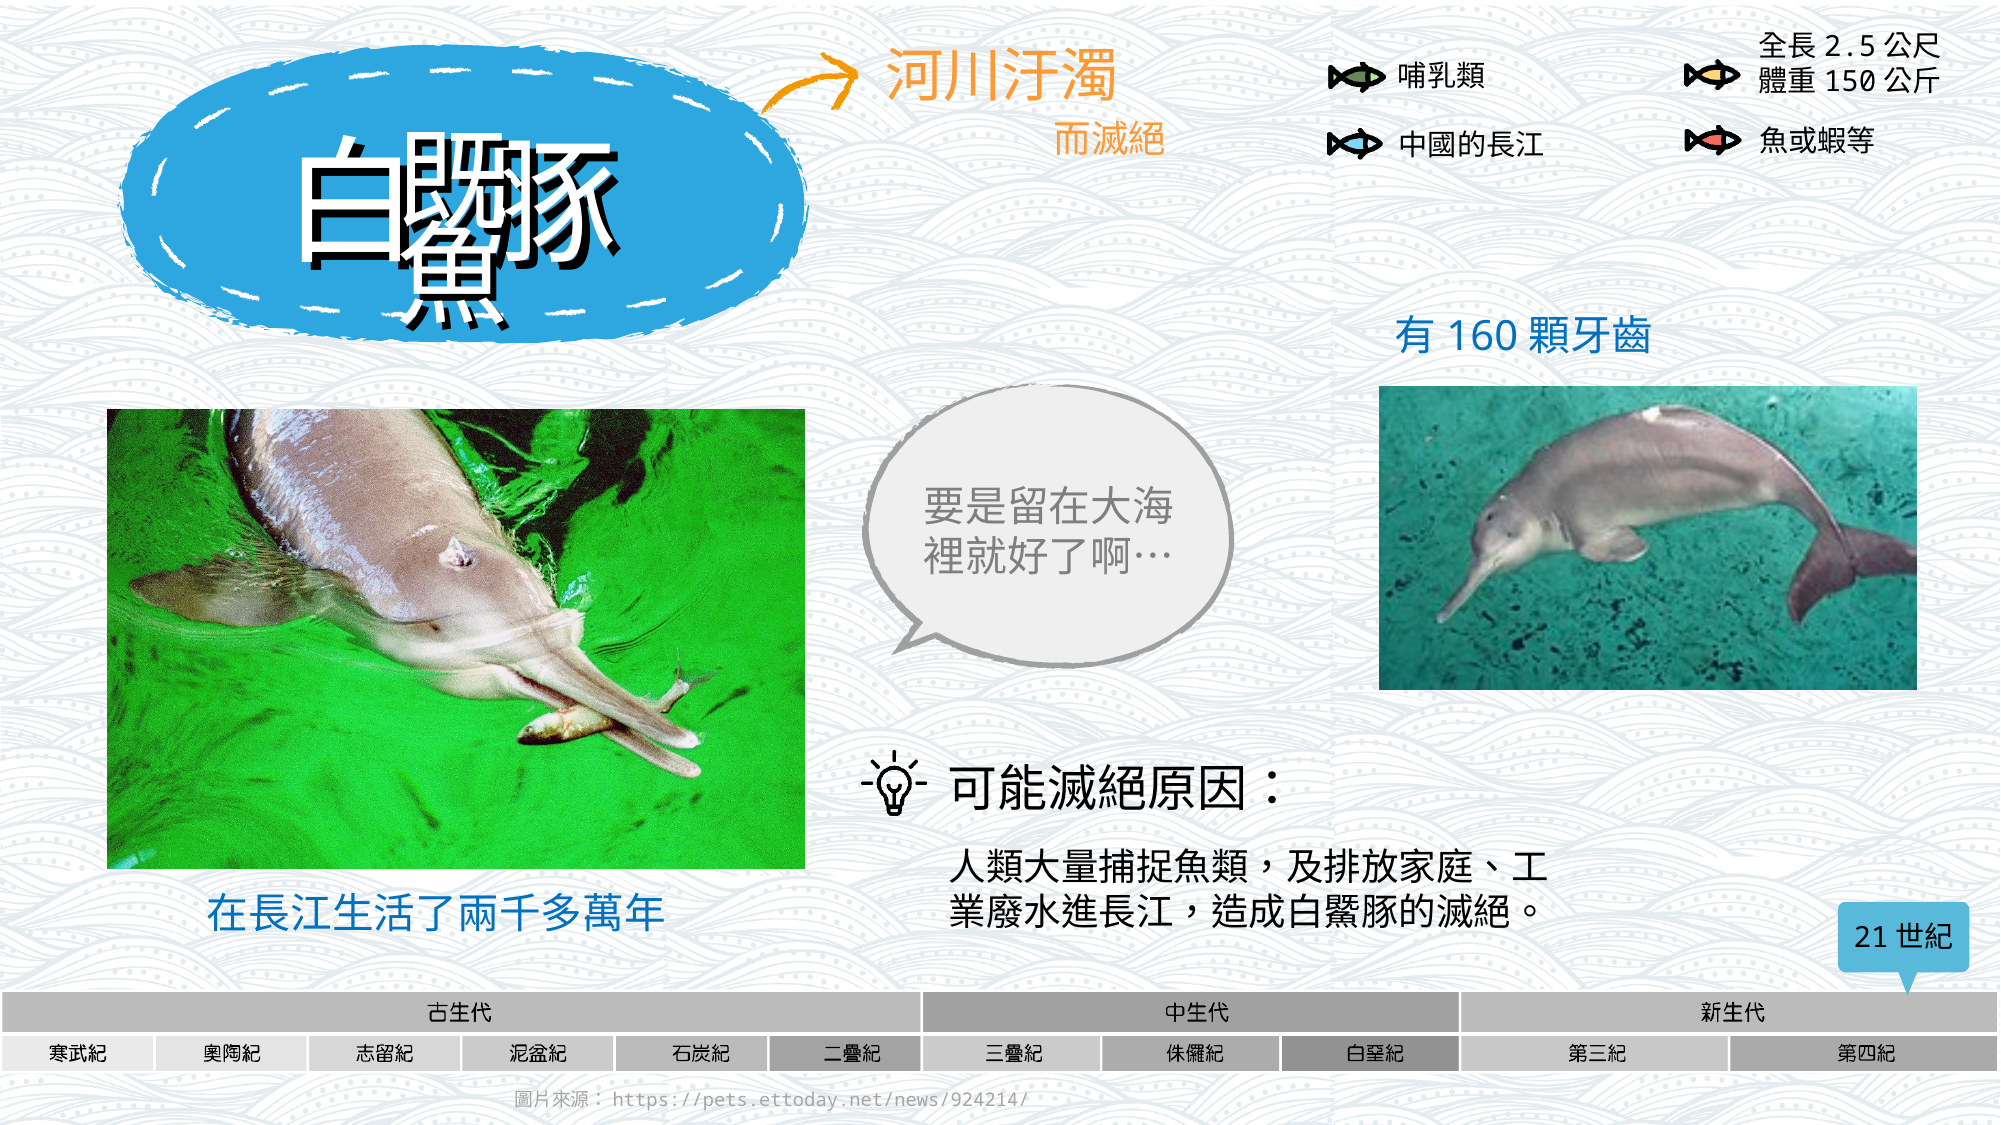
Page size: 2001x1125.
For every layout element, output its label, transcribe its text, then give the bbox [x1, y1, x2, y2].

text_box 圖片來源：https://pets.ettoday.net/news/924214/ [499, 1080, 1985, 1118]
text_box 中國的長江 [1383, 119, 1652, 170]
text_box 在長江生活了兩千多萬年 [191, 879, 736, 945]
text_box 全長2.5公尺 體重150公斤 [1743, 20, 1992, 106]
text_box 哺乳類 [1382, 49, 1632, 101]
picture [1326, 62, 1388, 97]
text_box 有160顆牙齒 [1379, 301, 1924, 367]
picture [861, 382, 1236, 670]
picture [1379, 386, 1917, 690]
picture [107, 410, 805, 869]
text_box 要是留在大海裡就好了啊… [908, 472, 1204, 589]
text_box 魚 [375, 210, 528, 309]
picture [1682, 56, 1744, 92]
text_box 既 [376, 117, 529, 215]
picture [1837, 902, 1970, 910]
picture [116, 44, 860, 344]
picture [0, 962, 2000, 1075]
text_box 人類大量捕捉魚類，及排放家庭、工業廢水進長江，造成白鱀豚的滅絕。 [933, 835, 1582, 942]
text_box 21世紀 [1834, 910, 1974, 962]
text_box 河川汙濁 [870, 30, 1252, 117]
text_box 白 豚 [165, 125, 376, 275]
text_box 可能滅絕原因： [932, 749, 1326, 825]
picture [861, 750, 927, 816]
picture [1682, 125, 1744, 160]
text_box 而滅絕 [1038, 107, 1184, 169]
picture [1322, 128, 1383, 164]
text_box 魚或蝦等 [1744, 115, 1993, 166]
text_box 白 豚 [528, 125, 738, 275]
